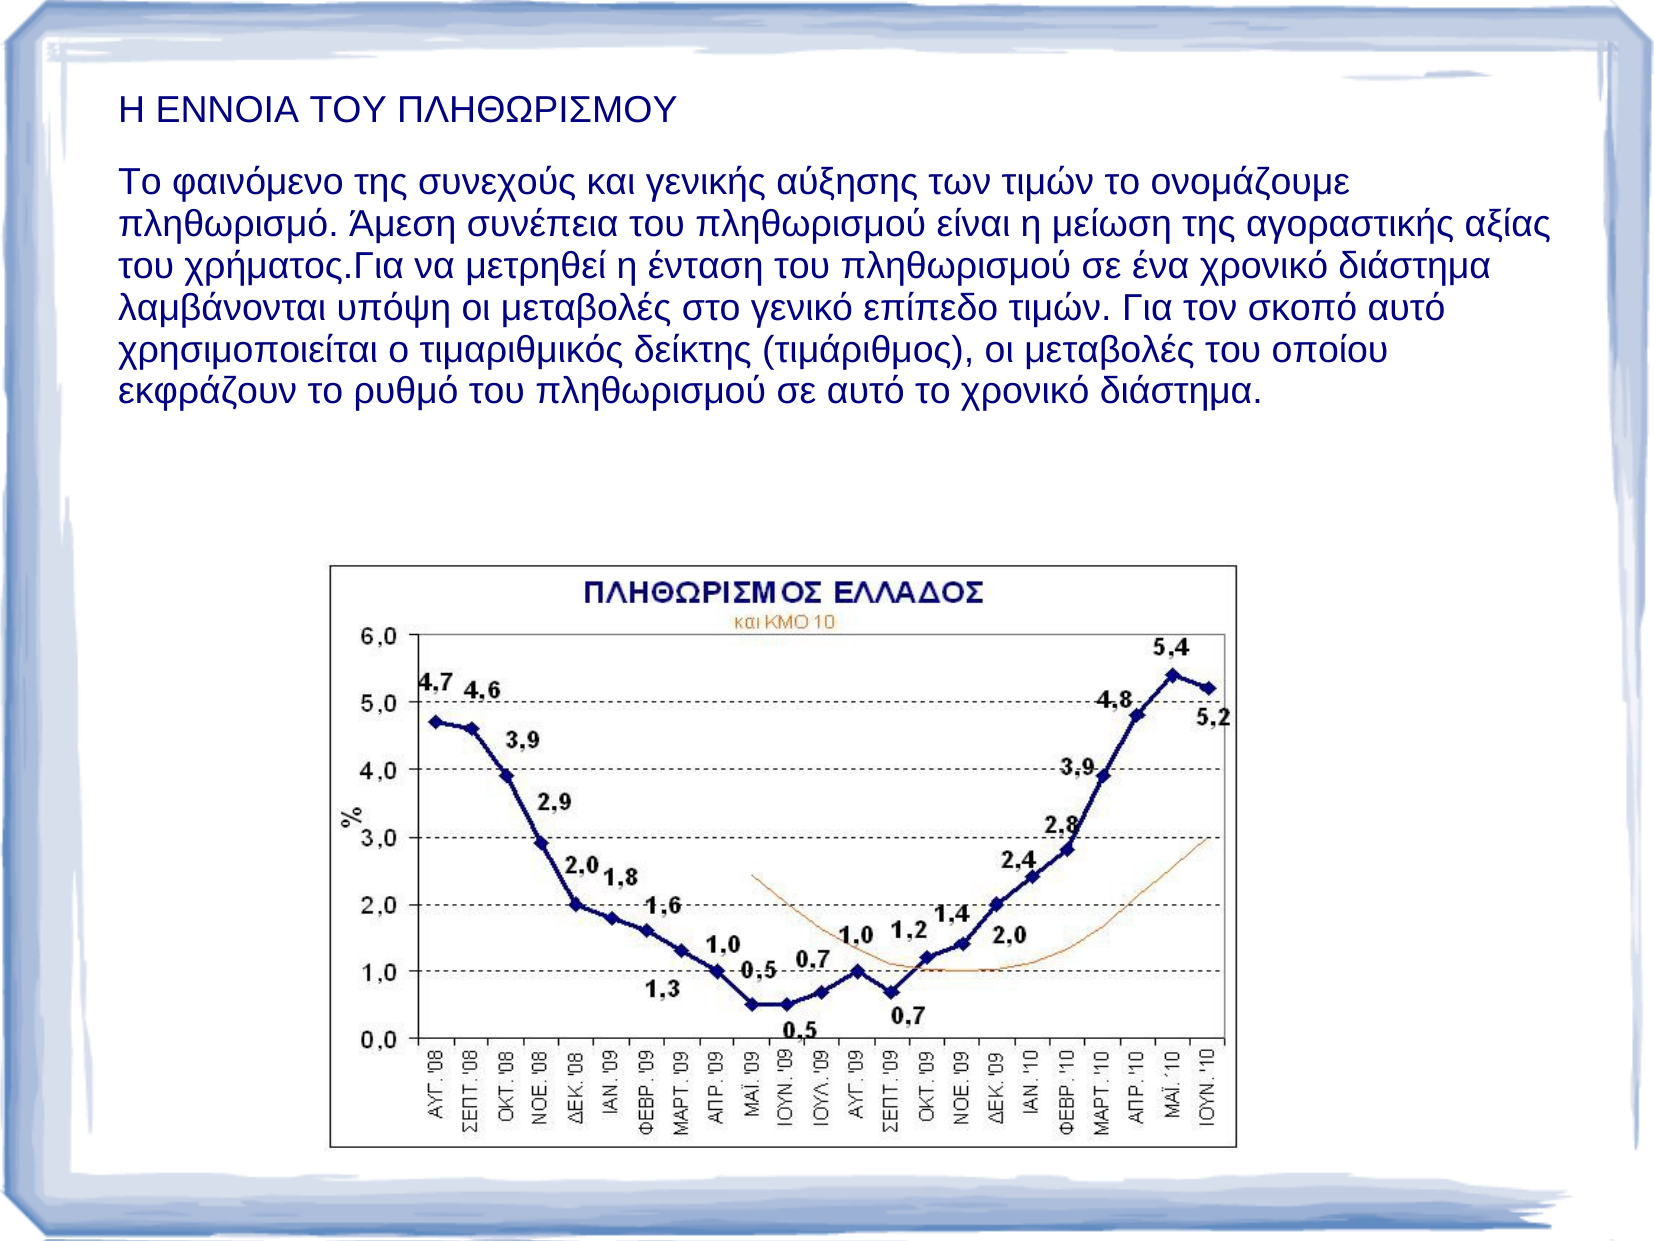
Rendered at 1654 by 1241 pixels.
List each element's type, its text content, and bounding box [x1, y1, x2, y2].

list Η ΕΝΝΟΙΑ ΤΟΥ ΠΛΗΘΩΡΙΣΜΟΥ Το φαινόμενο της συνεχούς και γενικής αύξησης των τιμών το ονομάζουμε πληθωρισμό. Άμεση συνέπεια του πληθωρισμού είναι η μείωση της αγοραστικής αξίας του χρήματος.Για να μετρηθεί η ένταση του πληθωρισμού σε ένα χρονικό διάστημα λαμβάνονται υπόψη οι μεταβολές στο γενικό επίπεδο τιμών. Για τον σκοπό αυτό χρησιμοποιείται ο τιμαριθμικός δείκτης (τιμάριθμος), οι μεταβολές του οποίου εκφράζουν το ρυθμό του πληθωρισμού σε αυτό το χρονικό διάστημα. [118, 88, 1571, 1152]
picture [0, 0, 1654, 1241]
